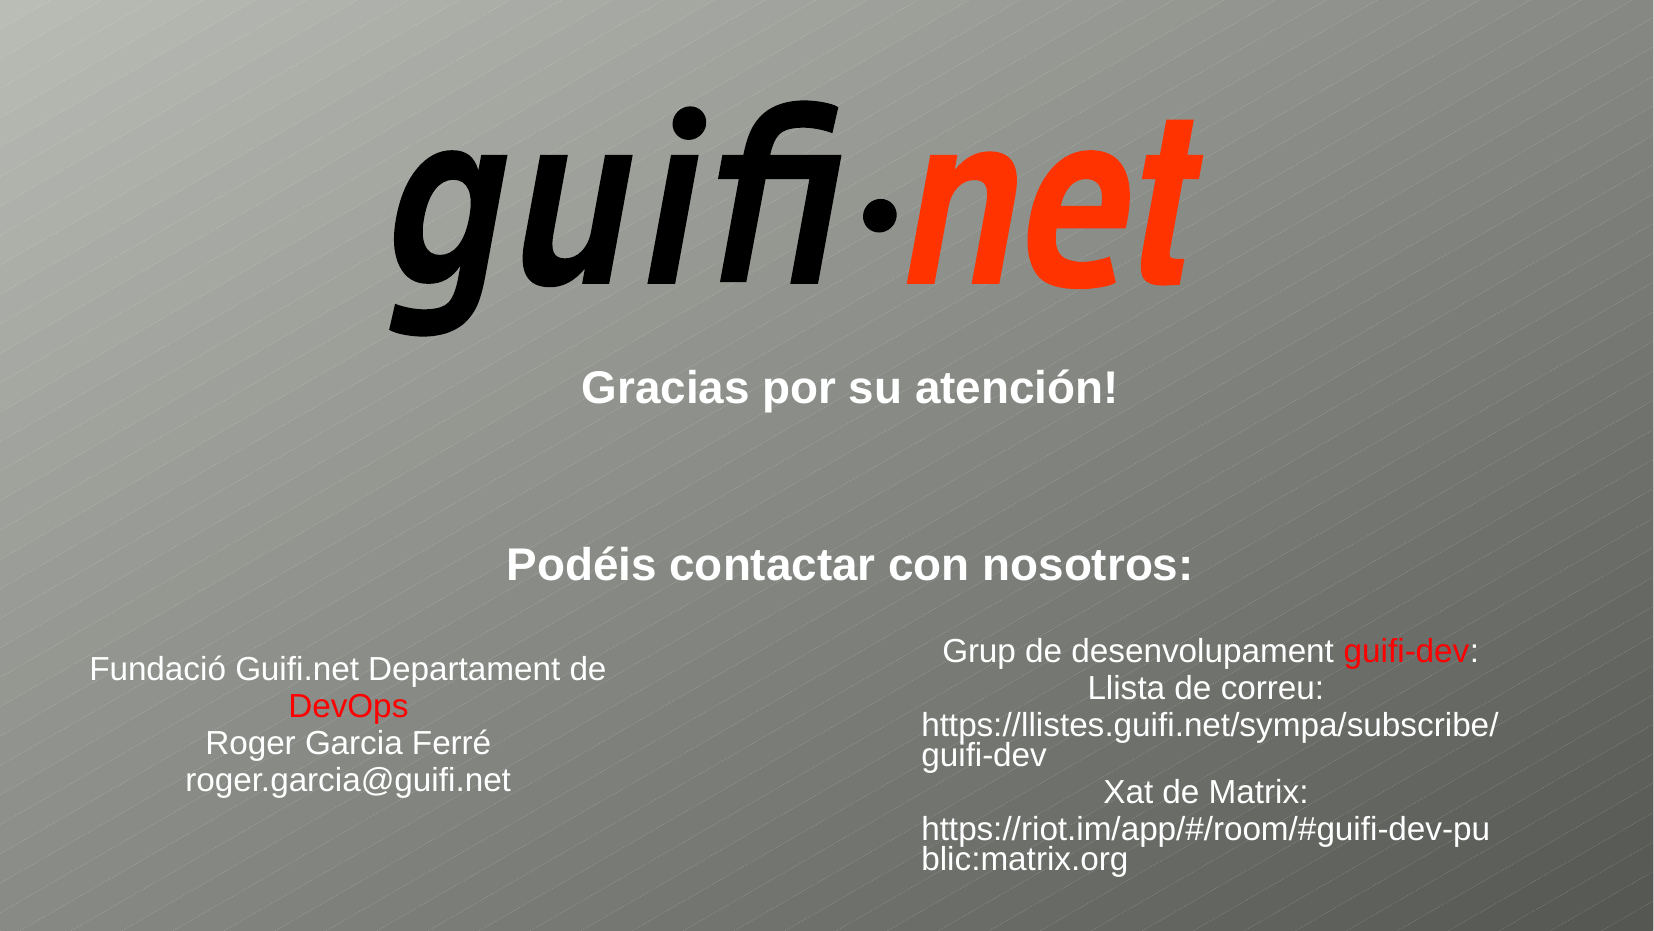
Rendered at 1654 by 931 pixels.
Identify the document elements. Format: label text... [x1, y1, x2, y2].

text_box Grup de desenvolupament guifi-dev: Llista de correu: https://llistes.guifi.net/sympa/subscribe/guifi-dev Xat de Matrix: https://riot.im/app/#/room/#guifi-dev-public:matrix.org [921, 610, 1501, 839]
title Podéis contactar con nosotros: [106, 539, 1595, 591]
text_box Fundació Guifi.net Departament de DevOps Roger Garcia Ferré roger.garcia@guifi.net [59, 610, 638, 839]
title Gracias por su atención! [106, 362, 1595, 414]
